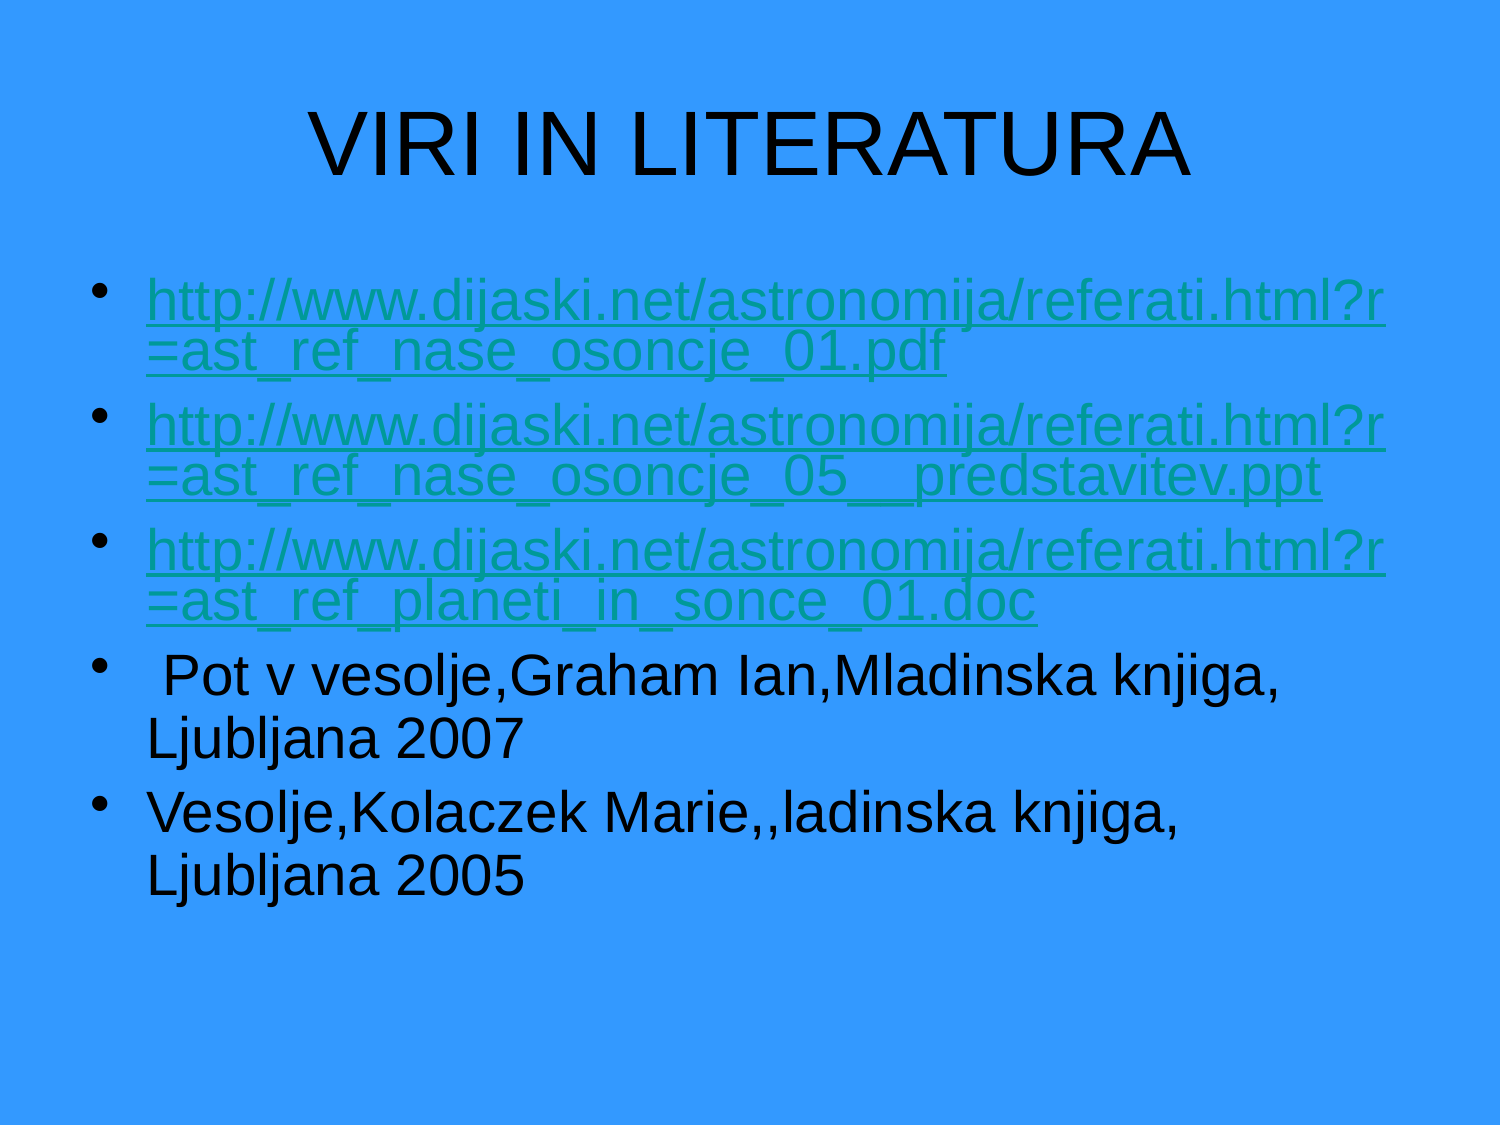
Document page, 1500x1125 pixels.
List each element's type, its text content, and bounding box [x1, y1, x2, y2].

list http://www.dijaski.net/astronomija/referati.html?r=ast_ref_nase_osoncje_01.pdf http://www.dijaski.net/astronomija/referati.html?r=ast_ref_nase_osoncje_05__predstavitev.ppt http://www.dijaski.net/astronomija/referati.html?r=ast_ref_planeti_in_sonce_01.doc Pot v vesolje,Graham Ian,Mladinska knjiga, Ljubljana 2007 Vesolje,Kolaczek Marie,,ladinska knjiga, Ljubljana 2005 [75, 262, 1425, 1005]
title VIRI IN LITERATURA [75, 45, 1425, 233]
